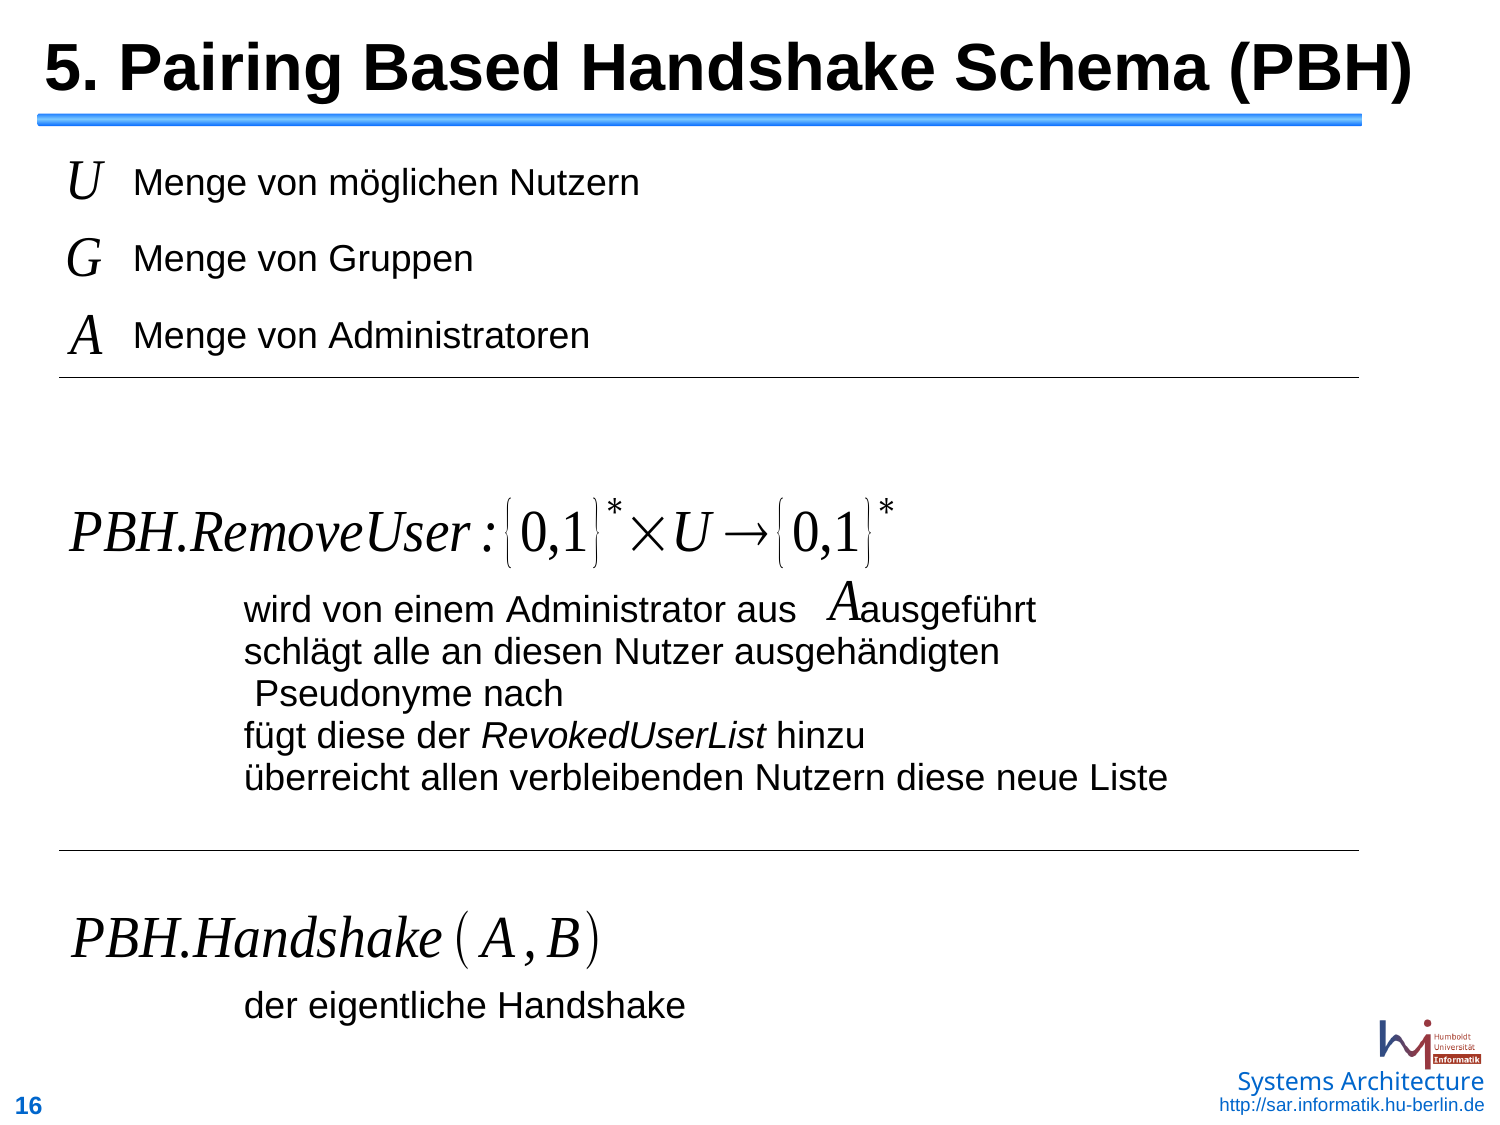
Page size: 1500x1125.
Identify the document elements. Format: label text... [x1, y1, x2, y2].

text_box wird von einem Administrator aus ausgeführt schlägt alle an diesen Nutzer ausgehändigten Pseudonyme nach fügt diese der RevokedUserList hinzu überreicht allen verbleibenden Nutzern diese neue Liste [218, 581, 1223, 807]
picture [1376, 1016, 1483, 1071]
chart [59, 484, 905, 633]
chart [59, 301, 109, 368]
chart [59, 147, 109, 212]
text_box der eigentliche Handshake [218, 976, 1223, 1034]
text_box Menge von Gruppen [118, 230, 798, 288]
text_box Menge von möglichen Nutzern [118, 153, 798, 211]
chart [59, 224, 109, 289]
title 5. Pairing Based Handshake Schema (PBH) [29, 11, 1500, 123]
chart [59, 903, 609, 972]
text_box Menge von Administratoren [118, 307, 798, 364]
